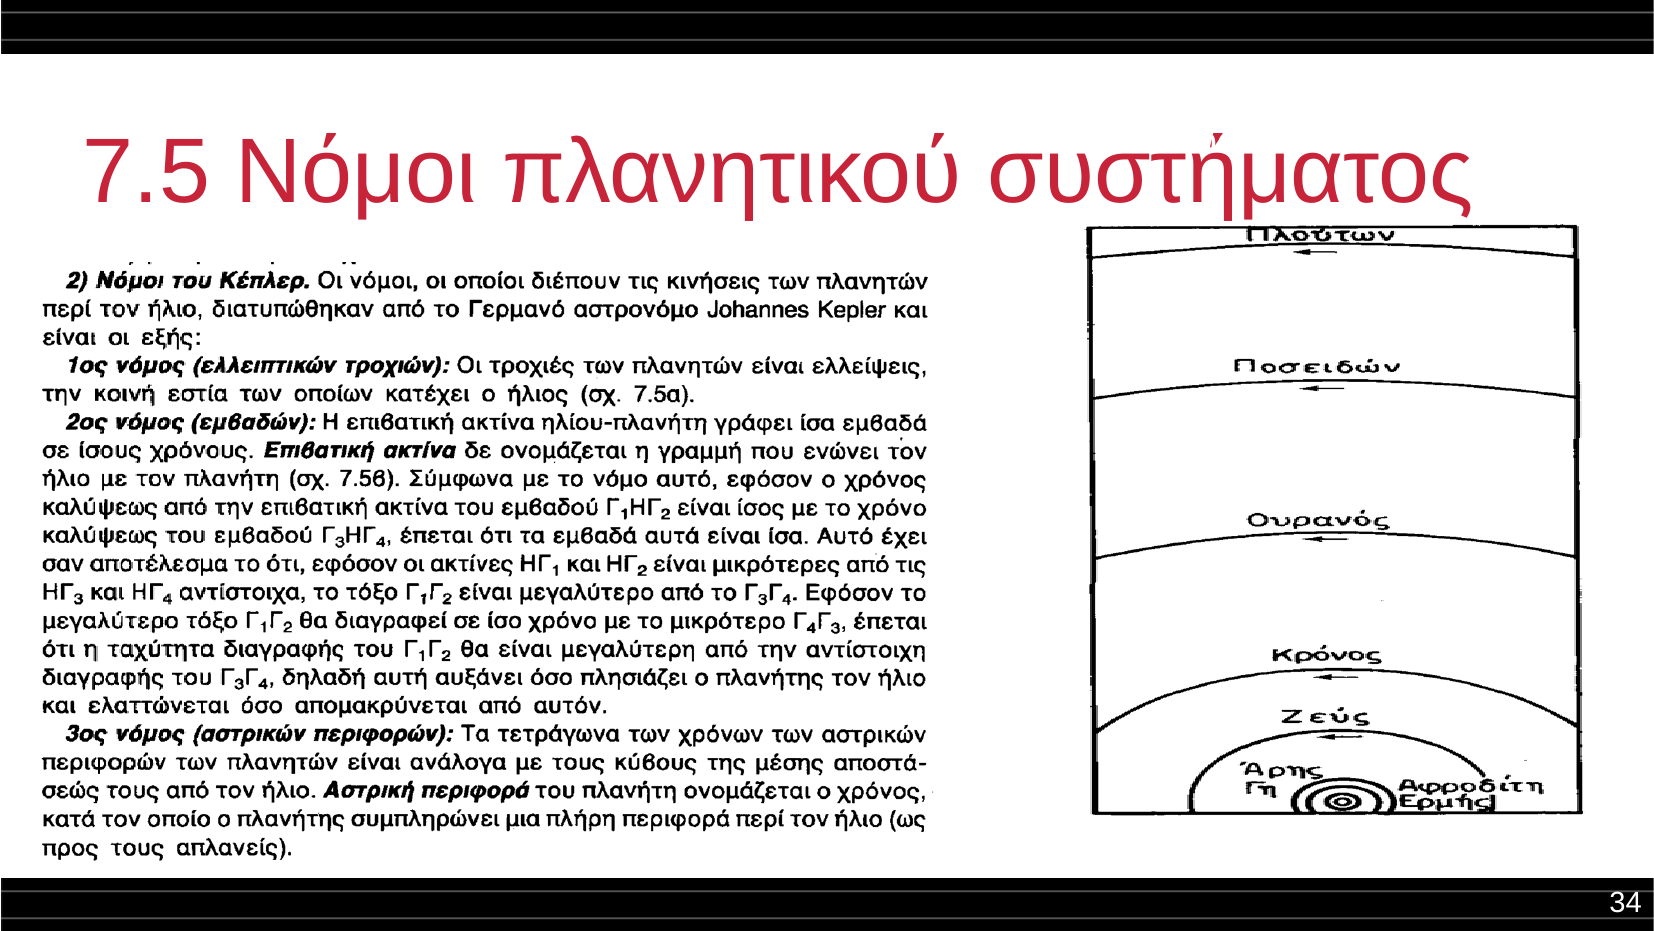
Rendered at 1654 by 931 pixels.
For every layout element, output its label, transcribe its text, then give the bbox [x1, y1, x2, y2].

picture [1050, 224, 1629, 826]
picture [1, 0, 1654, 54]
picture [1, 878, 1654, 931]
title 7.5 Νόμοι πλανητικού συστήματος [82, 92, 1571, 249]
text_box νός [1162, 112, 1613, 170]
picture [37, 262, 938, 863]
